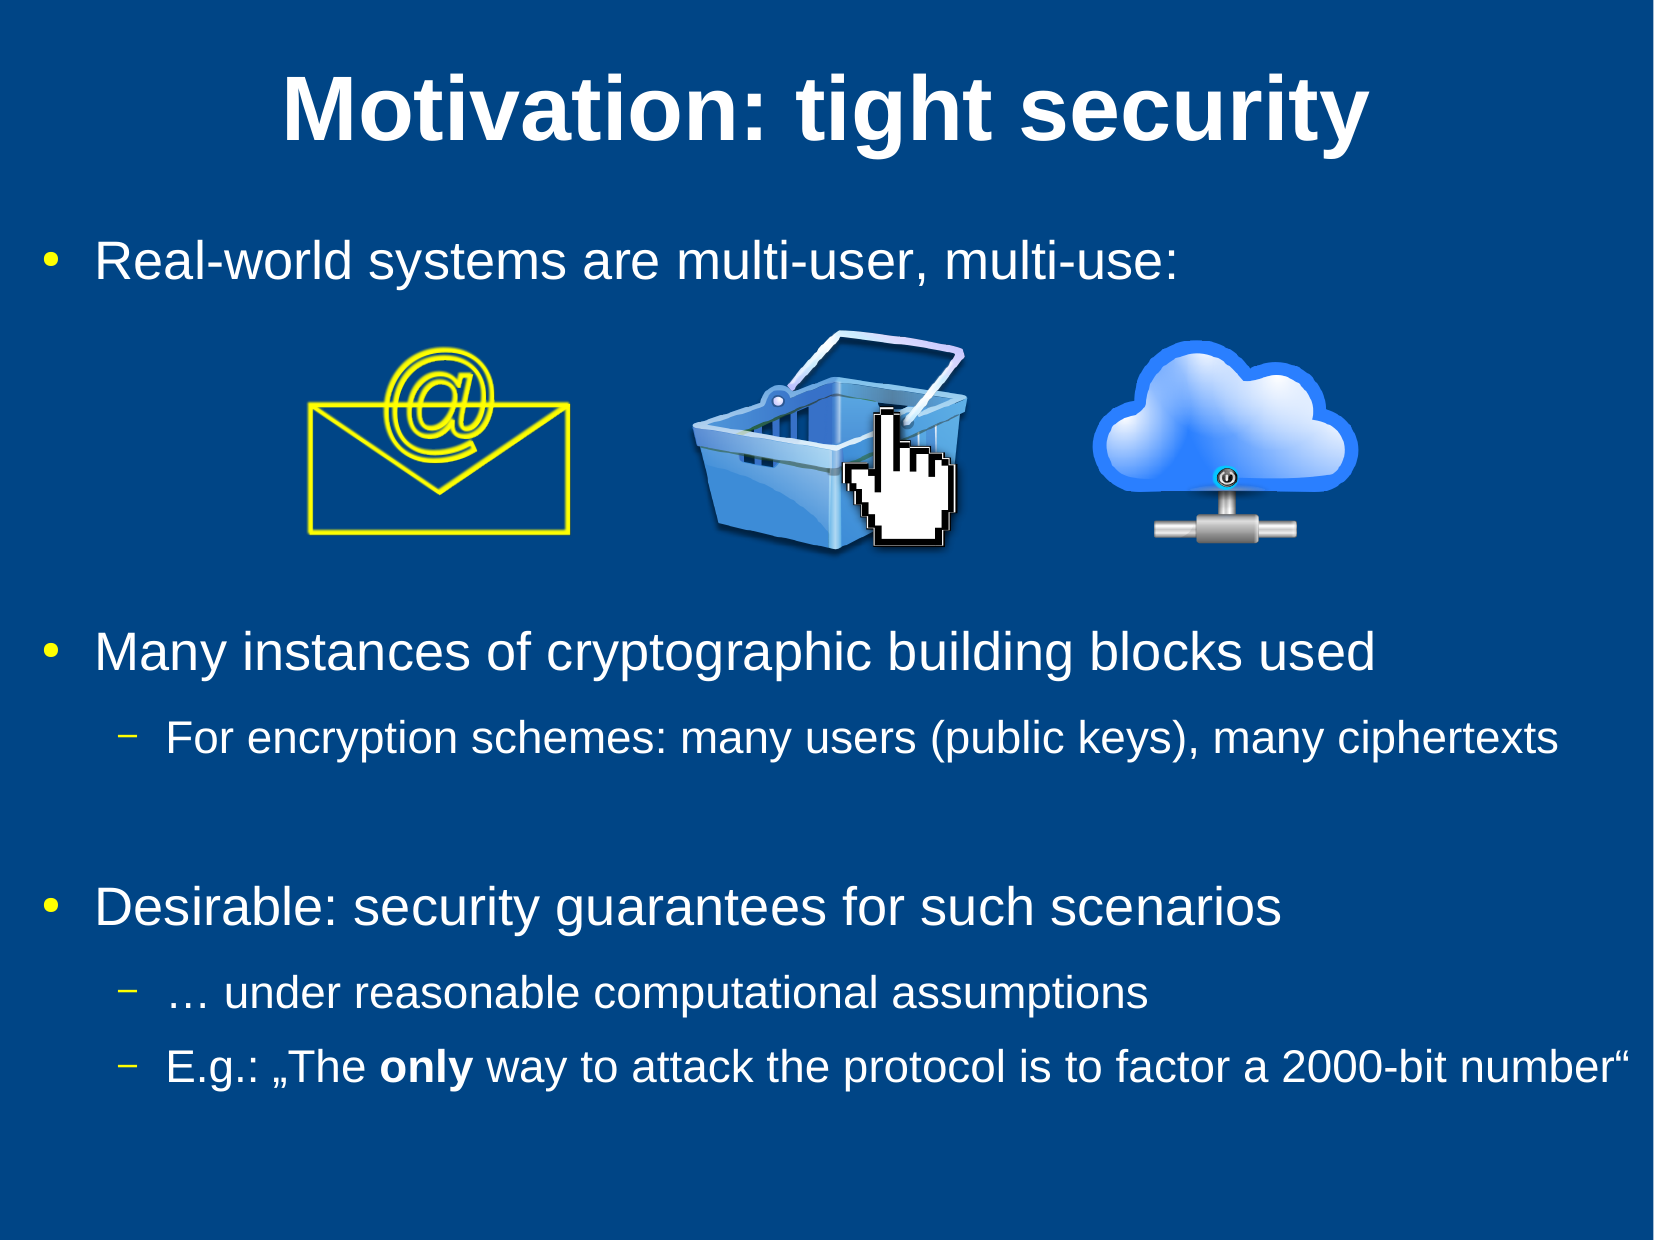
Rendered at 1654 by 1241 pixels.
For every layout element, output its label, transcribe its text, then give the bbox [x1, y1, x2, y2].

picture [283, 336, 591, 562]
title Motivation: tight security [11, 5, 1642, 213]
picture [685, 329, 972, 562]
list Real-world systems are multi-user, multi-use: Many instances of cryptographic building blocks used For encryption schemes: many users (public keys), many ciphertexts Desirable: security guarantees for such scenarios … under reasonable computational assumptions E.g.: „The only way to attack the protocol is to factor a 2000-bit number“ [23, 230, 1642, 1152]
picture [1086, 307, 1364, 575]
